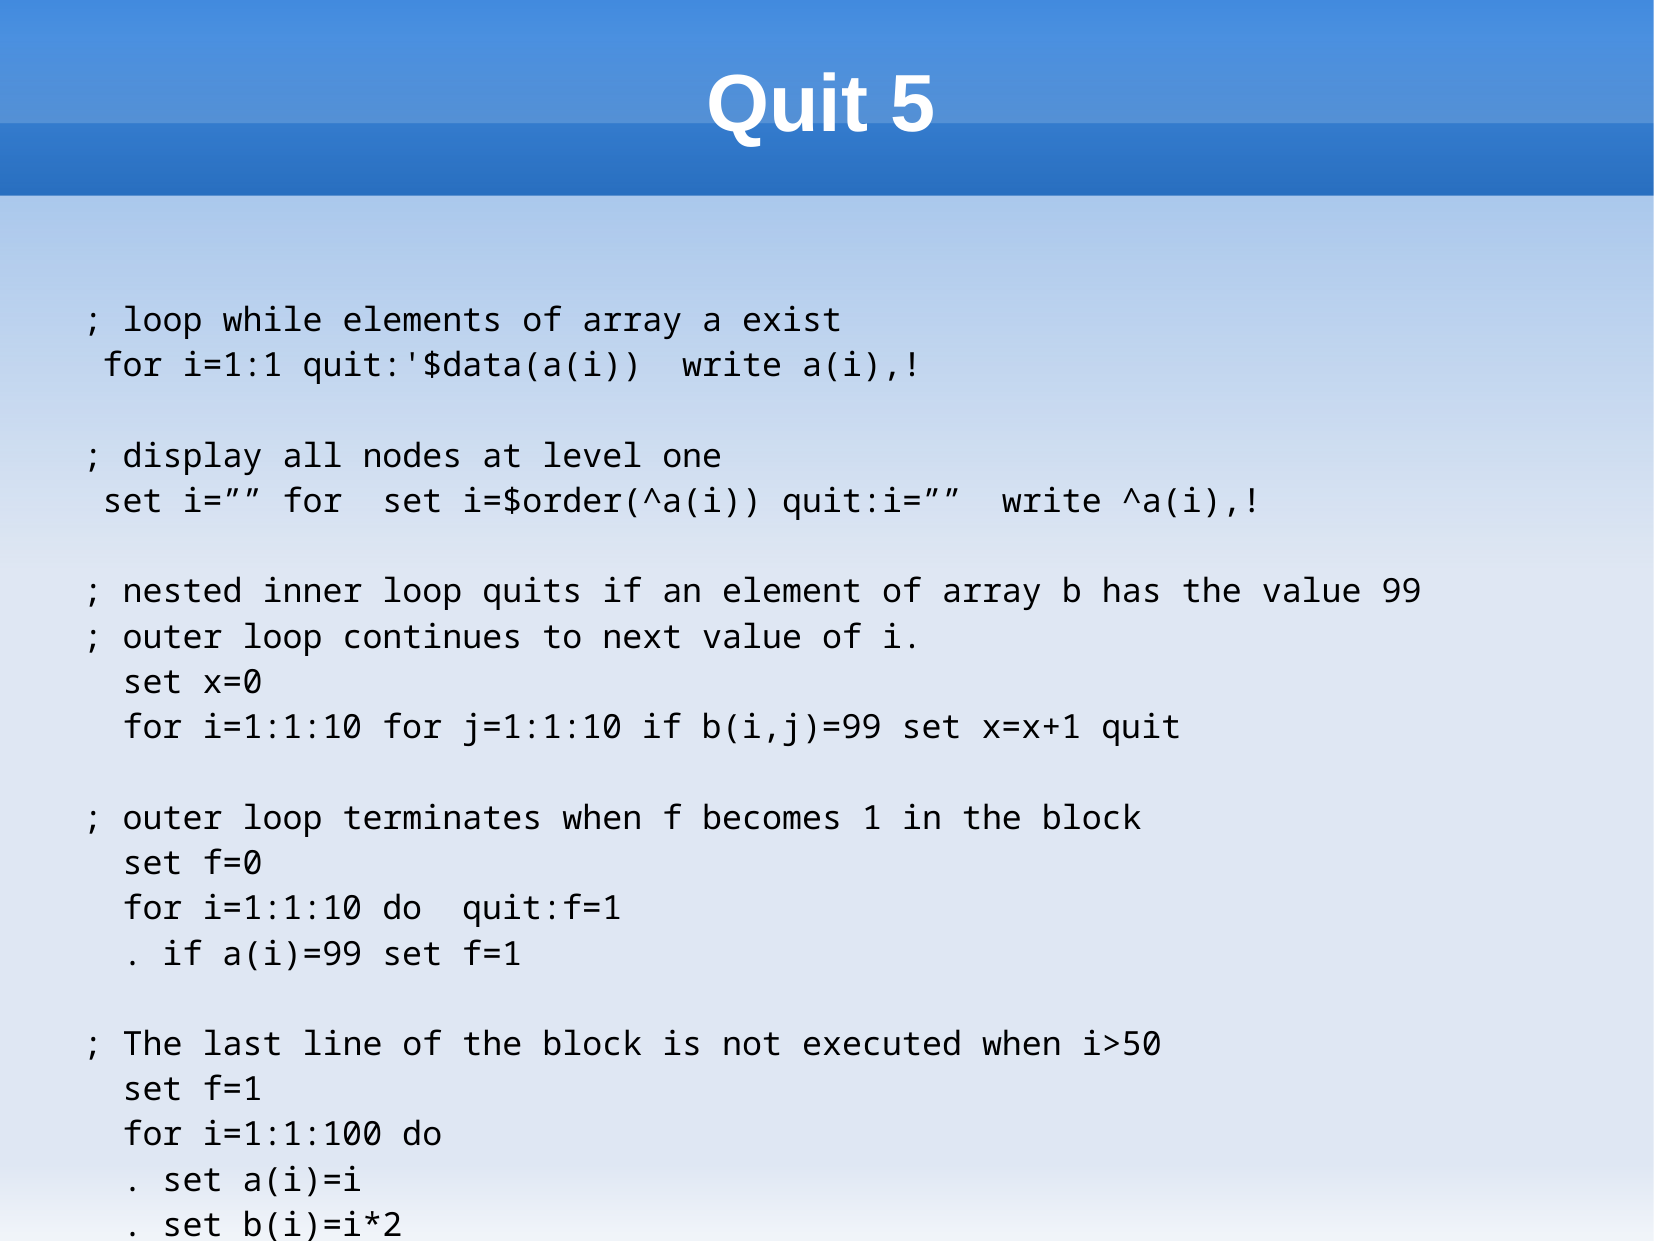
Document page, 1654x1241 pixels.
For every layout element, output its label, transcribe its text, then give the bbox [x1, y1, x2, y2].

picture [0, 0, 1654, 1241]
list ; loop while elements of array a exist for i=1:1 quit:'$data(a(i)) write a(i),! ; display all nodes at level one set i=”” for set i=$order(^a(i)) quit:i=”” write ^a(i),! ; nested inner loop quits if an element of array b has the value 99 ; outer loop continues to next value of i. set x=0 for i=1:1:10 for j=1:1:10 if b(i,j)=99 set x=x+1 quit ; outer loop terminates when f becomes 1 in the block set f=0 for i=1:1:10 do quit:f=1 . if a(i)=99 set f=1 ; The last line of the block is not executed when i>50 set f=1 for i=1:1:100 do . set a(i)=i . set b(i)=i*2 . if i>50 quit . set c(i)=i*i [82, 296, 1571, 1188]
title Quit 5 [76, 0, 1565, 208]
